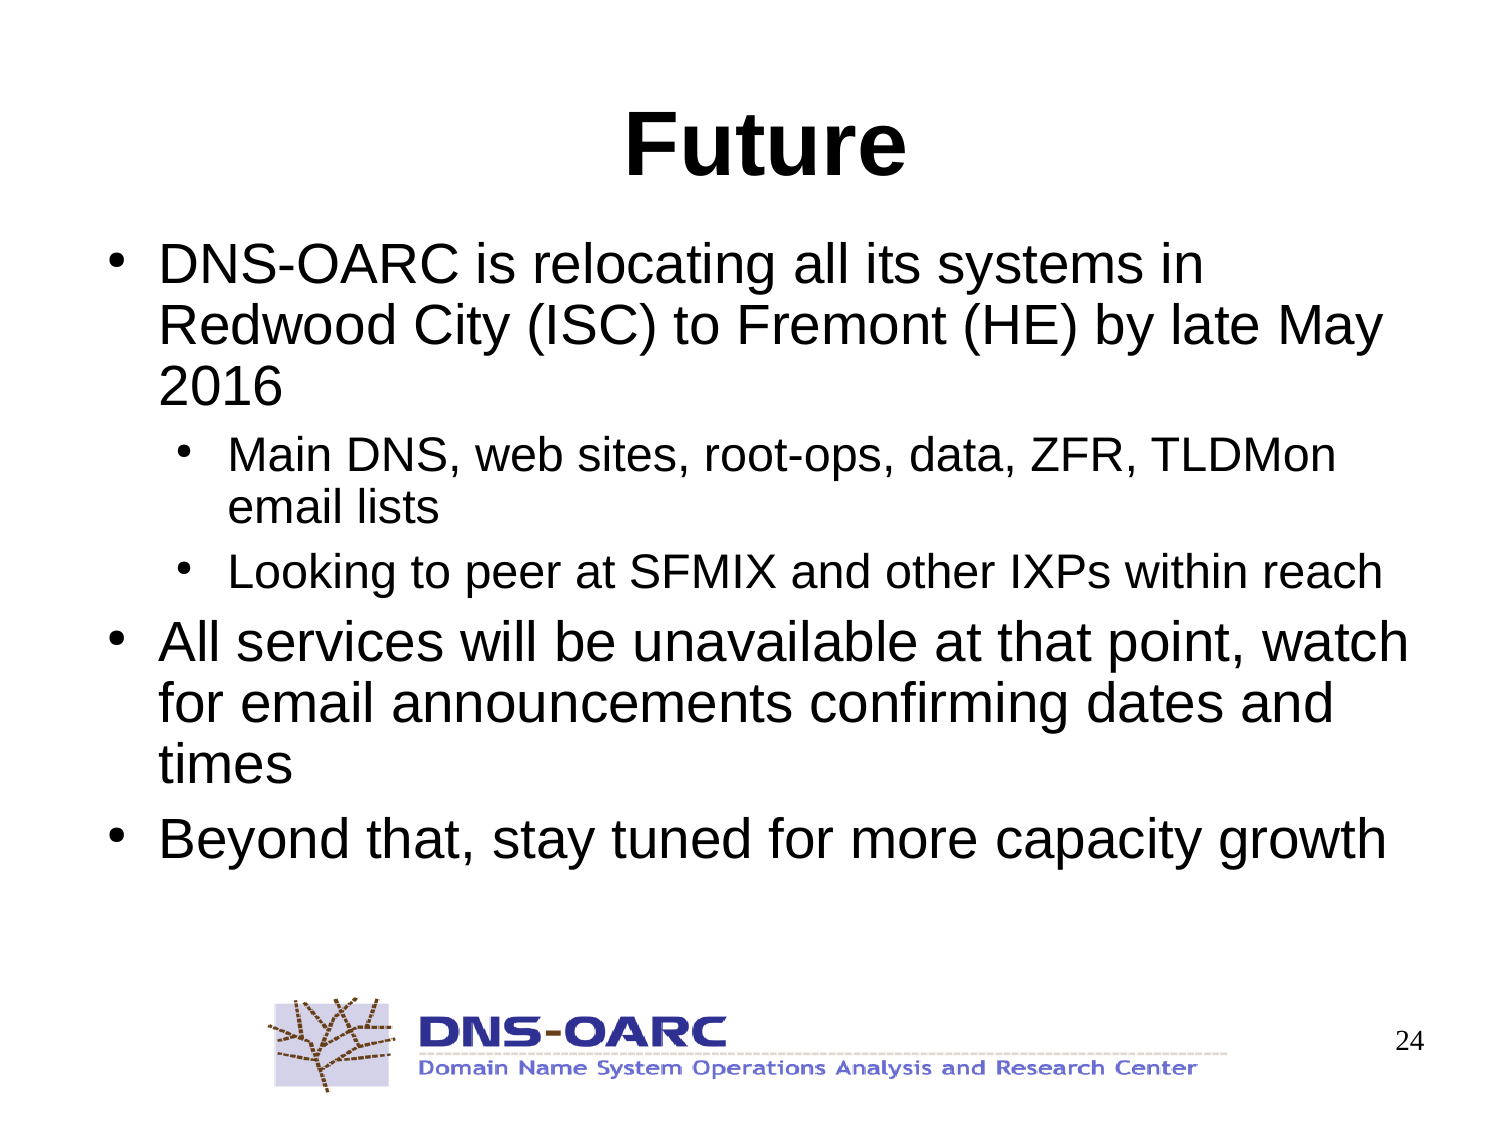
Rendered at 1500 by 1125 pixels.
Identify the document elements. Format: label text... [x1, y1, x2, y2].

picture [214, 991, 1259, 1099]
list DNS-OARC is relocating all its systems in Redwood City (ISC) to Fremont (HE) by late May 2016 Main DNS, web sites, root-ops, data, ZFR, TLDMon email lists Looking to peer at SFMIX and other IXPs within reach All services will be unavailable at that point, watch for email announcements confirming dates and times Beyond that, stay tuned for more capacity growth [75, 227, 1426, 970]
title Future [75, 45, 1426, 227]
